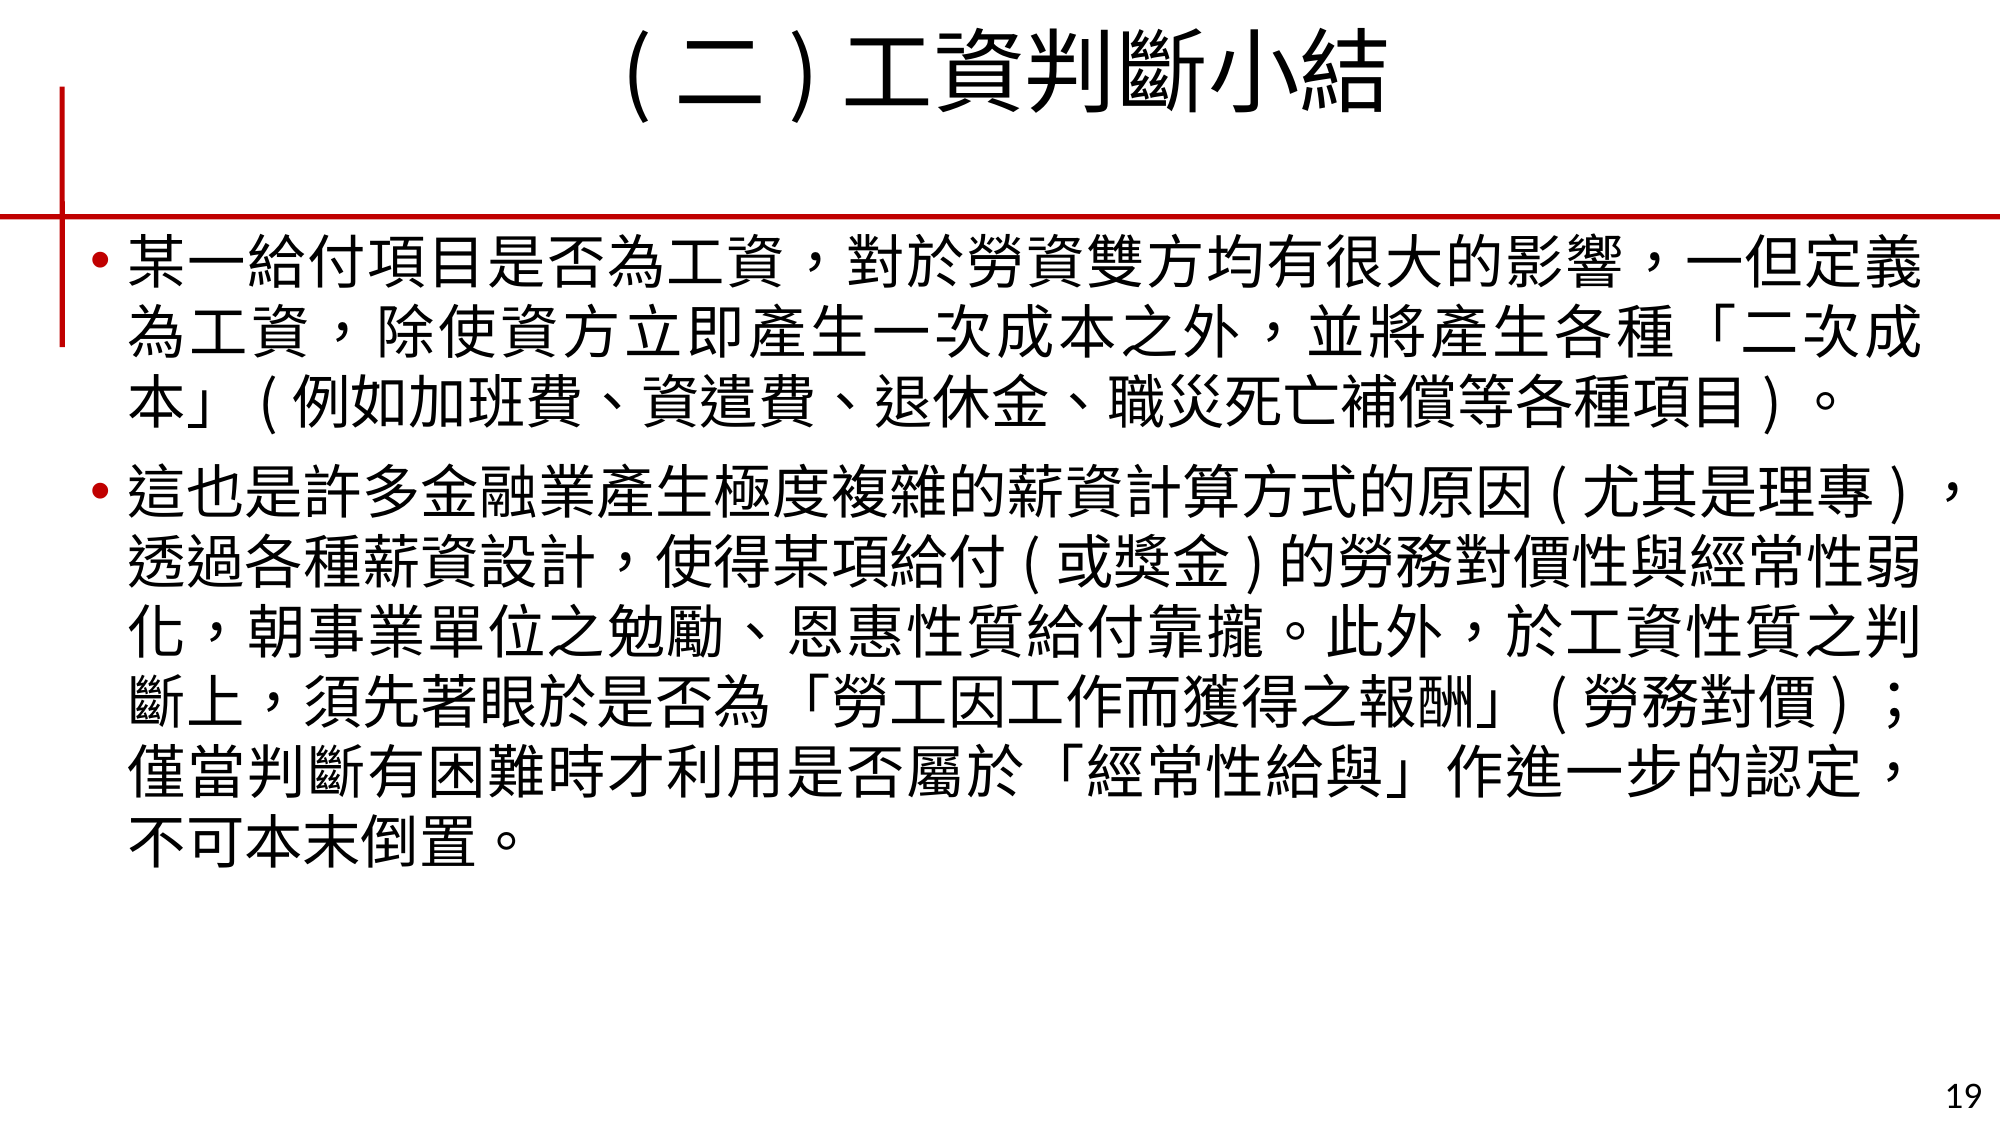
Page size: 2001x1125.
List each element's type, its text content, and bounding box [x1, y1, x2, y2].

slide_number <編號> [1701, 1063, 1998, 1118]
list 某一給付項目是否為工資，對於勞資雙方均有很大的影響，一但定義為工資，除使資方立即產生一次成本之外，並將產生各種「二次成本」(例如加班費、資遣費、退休金、職災死亡補償等各種項目)。 這也是許多金融業產生極度複雜的薪資計算方式的原因(尤其是理專)，透過各種薪資設計，使得某項給付(或獎金)的勞務對價性與經常性弱化，朝事業單位之勉勵、恩惠性質給付靠攏。此外，於工資性質之判斷上，須先著眼於是否為「勞工因工作而獲得之報酬」(勞務對價)；僅當判斷有困難時才利用是否屬於「經常性給與」作進一步的認定，不可本末倒置。 [75, 217, 1938, 1027]
title (二)工資判斷小結 [75, 6, 1938, 211]
